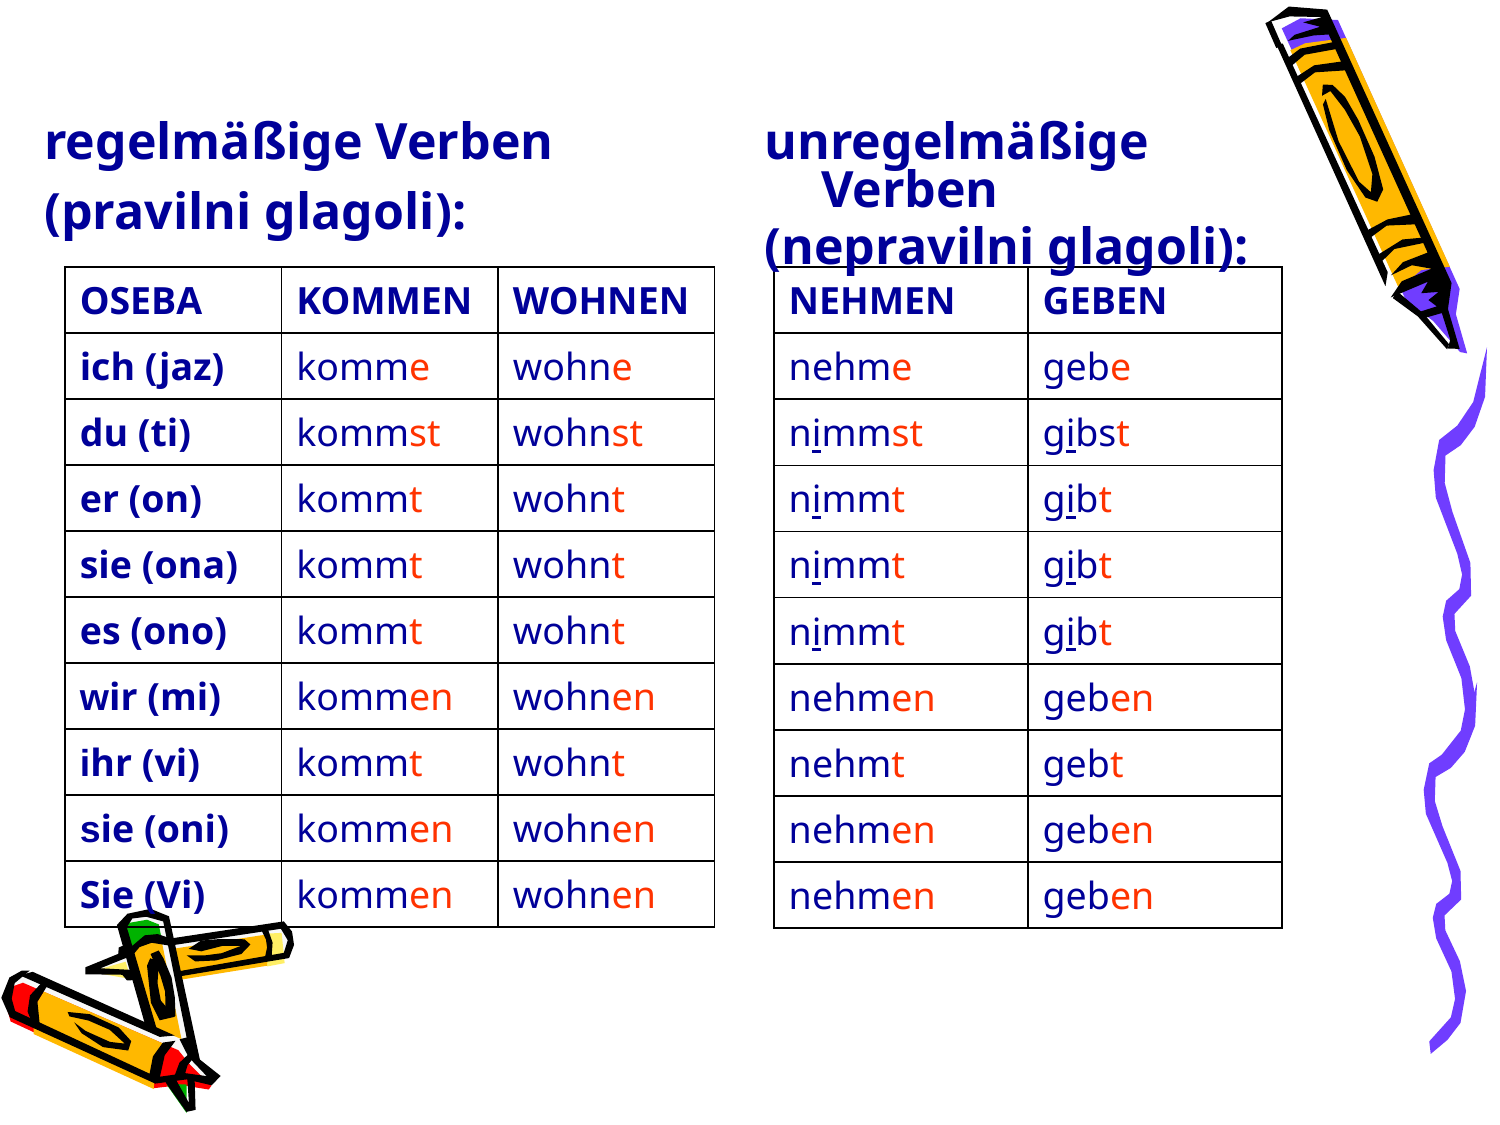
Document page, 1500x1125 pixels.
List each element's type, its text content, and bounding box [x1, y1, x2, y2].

table_cell Sie (Vi) [66, 862, 281, 926]
table_cell nimmt [775, 466, 1027, 531]
table_cell geben [1029, 665, 1281, 729]
table_cell kommt [282, 730, 497, 794]
table_header GEBEN [1029, 268, 1281, 332]
text_box regelmäßige Verben (pravilni glagoli): [29, 101, 810, 232]
table_cell gibst [1029, 400, 1281, 465]
table_cell kommen [282, 862, 497, 926]
table_cell wohnst [499, 400, 714, 464]
table_cell nehmen [775, 797, 1027, 861]
table_cell kommen [282, 664, 497, 728]
table_cell komme [282, 334, 497, 398]
table_cell wohnt [499, 730, 714, 794]
table_cell es (ono) [66, 598, 281, 662]
table_cell gibt [1029, 466, 1281, 531]
table_cell gebt [1029, 731, 1281, 795]
table_cell geben [1029, 863, 1281, 927]
table_cell nehmen [775, 863, 1027, 927]
table_cell wohne [499, 334, 714, 398]
table_cell wohnt [499, 532, 714, 596]
table_cell kommt [282, 466, 497, 530]
table_header KOMMEN [282, 268, 497, 332]
table_cell gibt [1029, 598, 1281, 663]
table_cell wohnen [499, 862, 714, 926]
table_cell du (ti) [66, 400, 281, 464]
table_cell nehme [775, 334, 1027, 398]
table_cell sie (ona) [66, 532, 281, 596]
table_cell wohnt [499, 466, 714, 530]
table_cell kommen [282, 796, 497, 860]
text_box unregelmäßige Verben (nepravilni glagoli): [749, 113, 1353, 232]
table_cell kommt [282, 532, 497, 596]
table_cell wohnen [499, 796, 714, 860]
table_cell nehmen [775, 665, 1027, 729]
table_header WOHNEN [499, 268, 714, 332]
table_cell kommt [282, 598, 497, 662]
table_cell ich (jaz) [66, 334, 281, 398]
table_cell nimmt [775, 598, 1027, 663]
table_cell geben [1029, 797, 1281, 861]
table_cell wohnt [499, 598, 714, 662]
table_cell nehmt [775, 731, 1027, 795]
table_cell sie (oni) [66, 796, 281, 860]
table_cell er (on) [66, 466, 281, 530]
table_cell gebe [1029, 334, 1281, 398]
table_header OSEBA [66, 268, 281, 332]
table_cell wir (mi) [66, 664, 281, 728]
table_cell ihr (vi) [66, 730, 281, 794]
table_cell nimmst [775, 400, 1027, 465]
table_cell gibt [1029, 532, 1281, 597]
table_cell kommst [282, 400, 497, 464]
table_cell nimmt [775, 532, 1027, 597]
table_cell wohnen [499, 664, 714, 728]
table_header NEHMEN [775, 268, 1027, 332]
